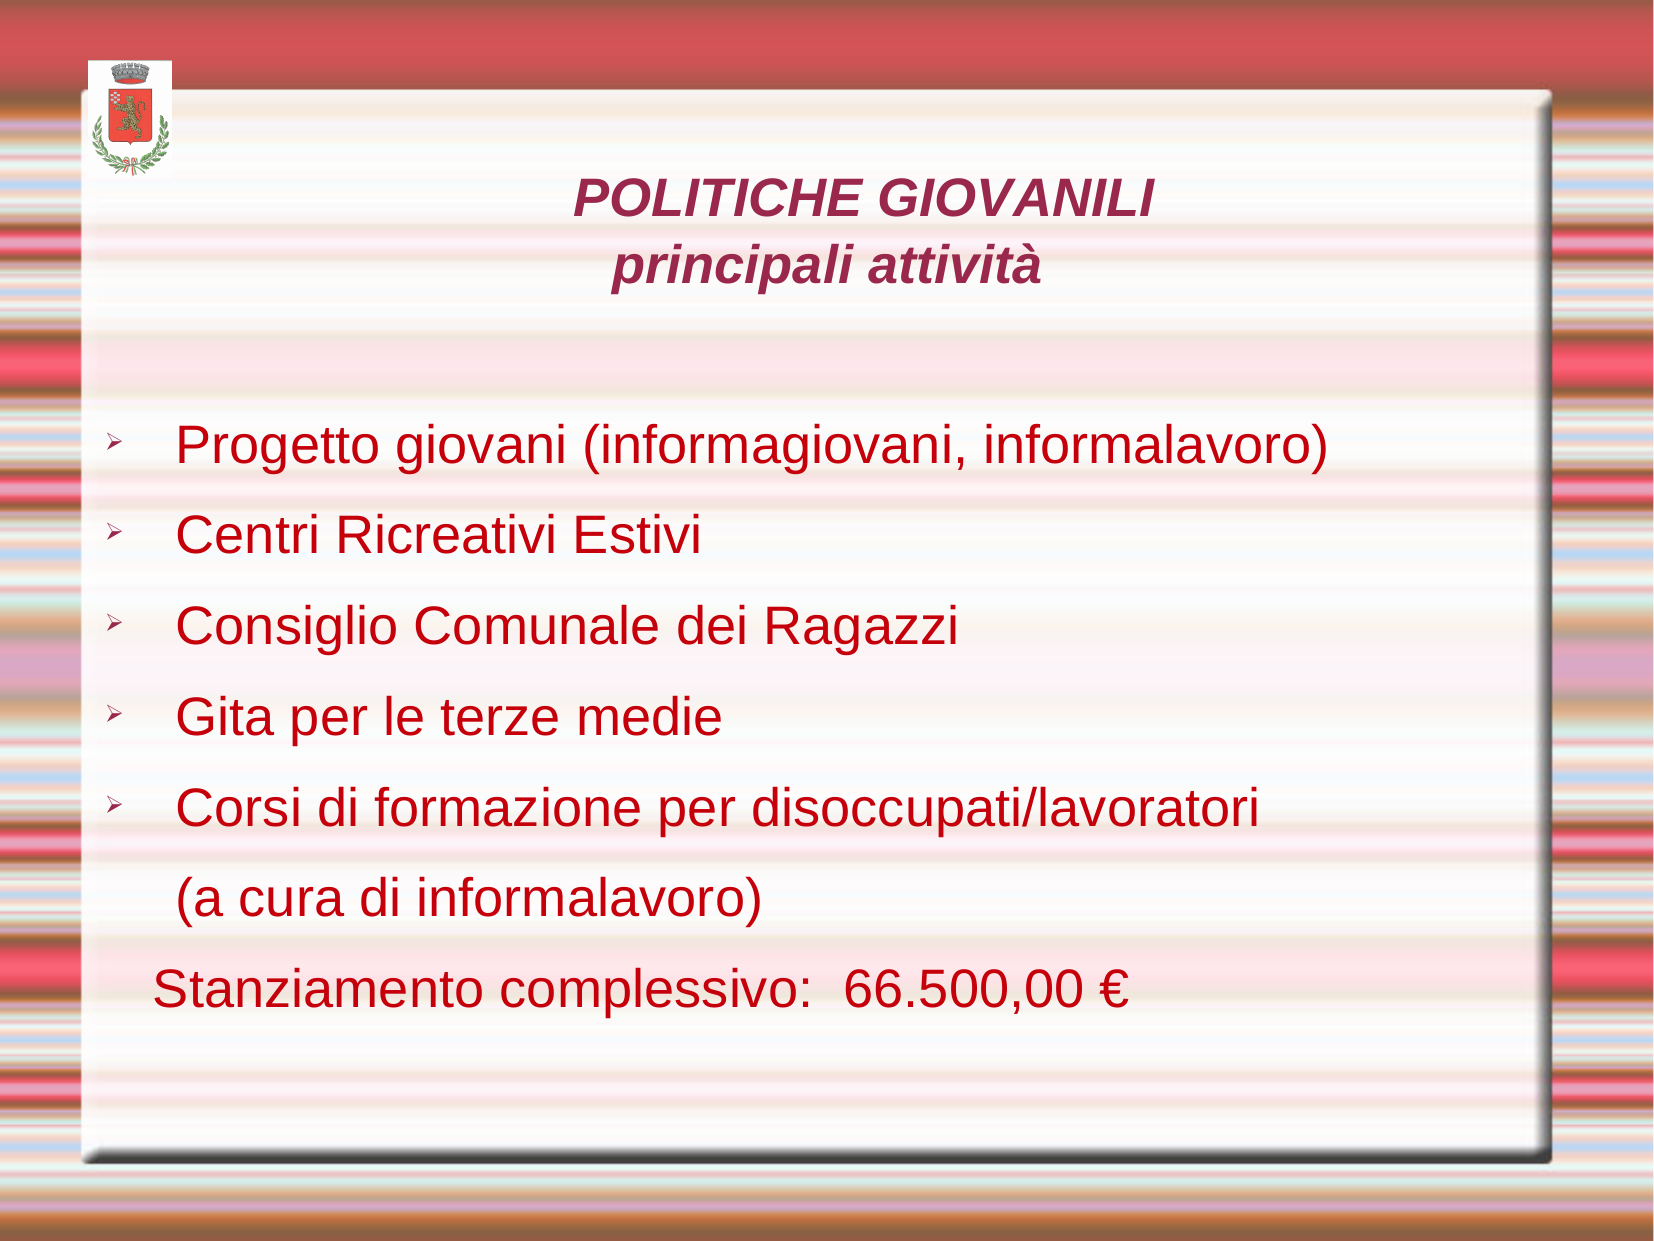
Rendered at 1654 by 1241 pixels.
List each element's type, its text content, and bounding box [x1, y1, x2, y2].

list Progetto giovani (informagiovani, informalavoro) Centri Ricreativi Estivi Consiglio Comunale dei Ragazzi Gita per le terze medie Corsi di formazione per disoccupati/lavoratori (a cura di informalavoro) Stanziamento complessivo: 66.500,00 € [92, 383, 1523, 1152]
title POLITICHE GIOVANILI principali attività [121, 114, 1534, 322]
picture [0, 0, 1654, 1241]
